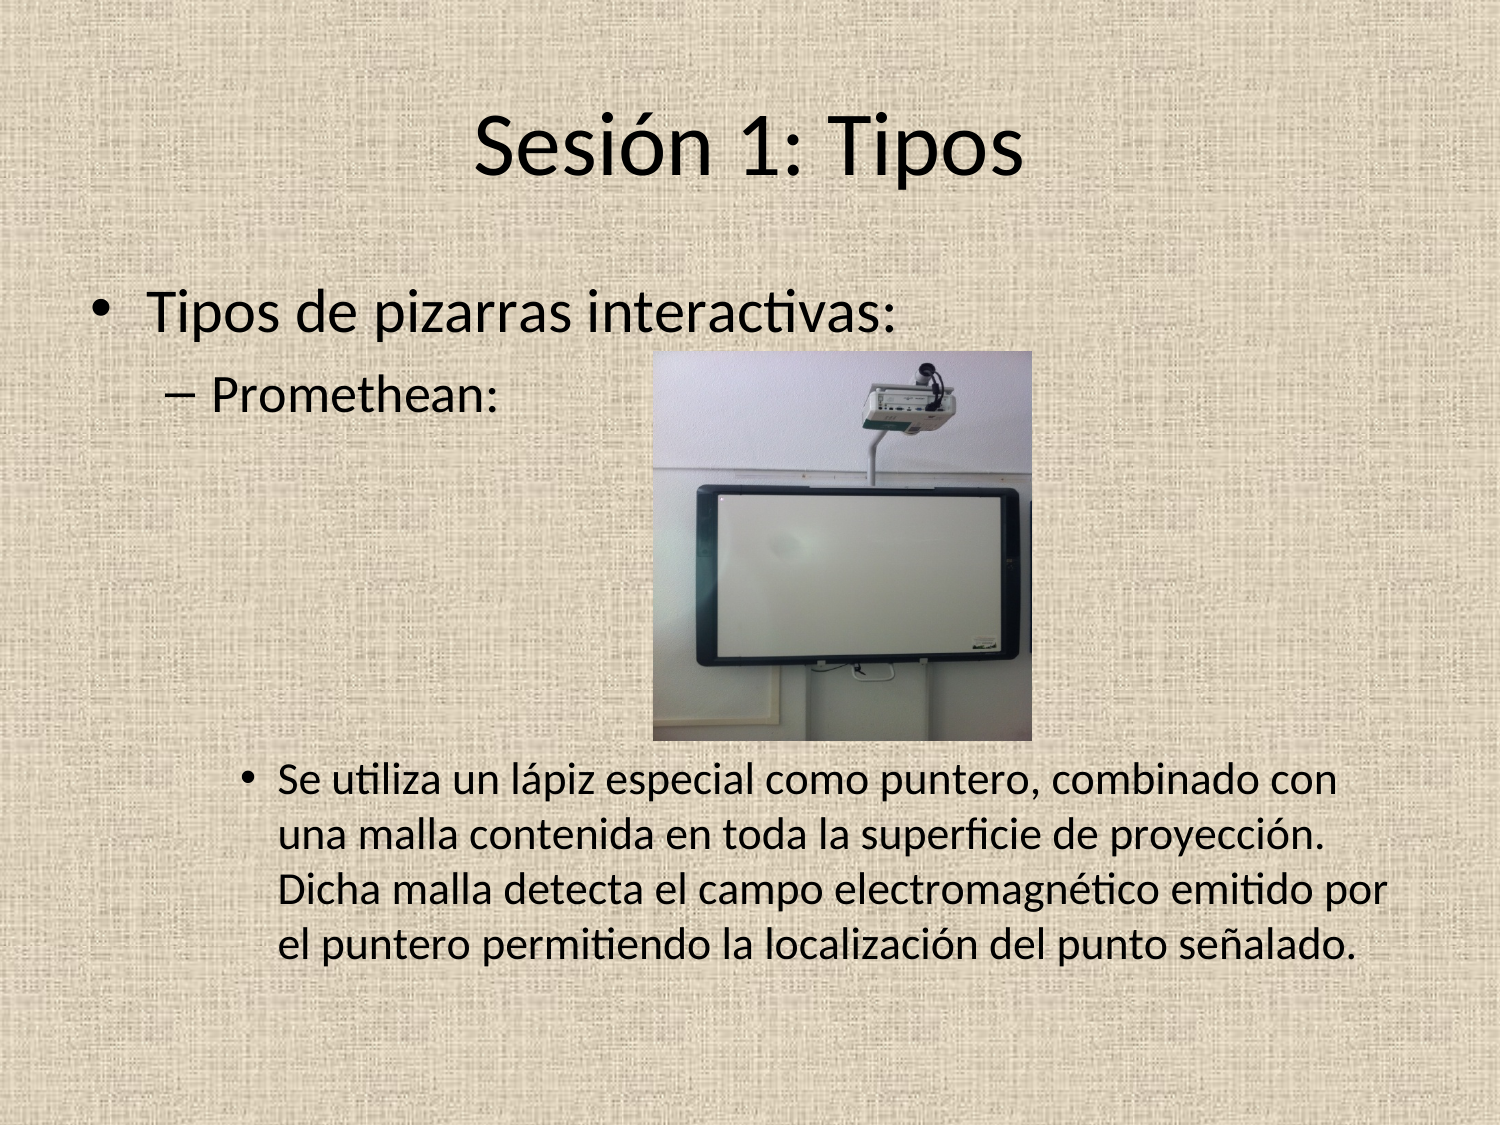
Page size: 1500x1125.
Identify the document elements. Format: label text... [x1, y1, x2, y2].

title Sesión 1: Tipos [75, 45, 1426, 233]
list Tipos de pizarras interactivas: Promethean: Se utiliza un lápiz especial como puntero, combinado con una malla contenida en toda la superficie de proyección. Dicha malla detecta el campo electromagnético emitido por el puntero permitiendo la localización del punto señalado. [75, 262, 1426, 1005]
picture [0, 0, 1500, 1125]
